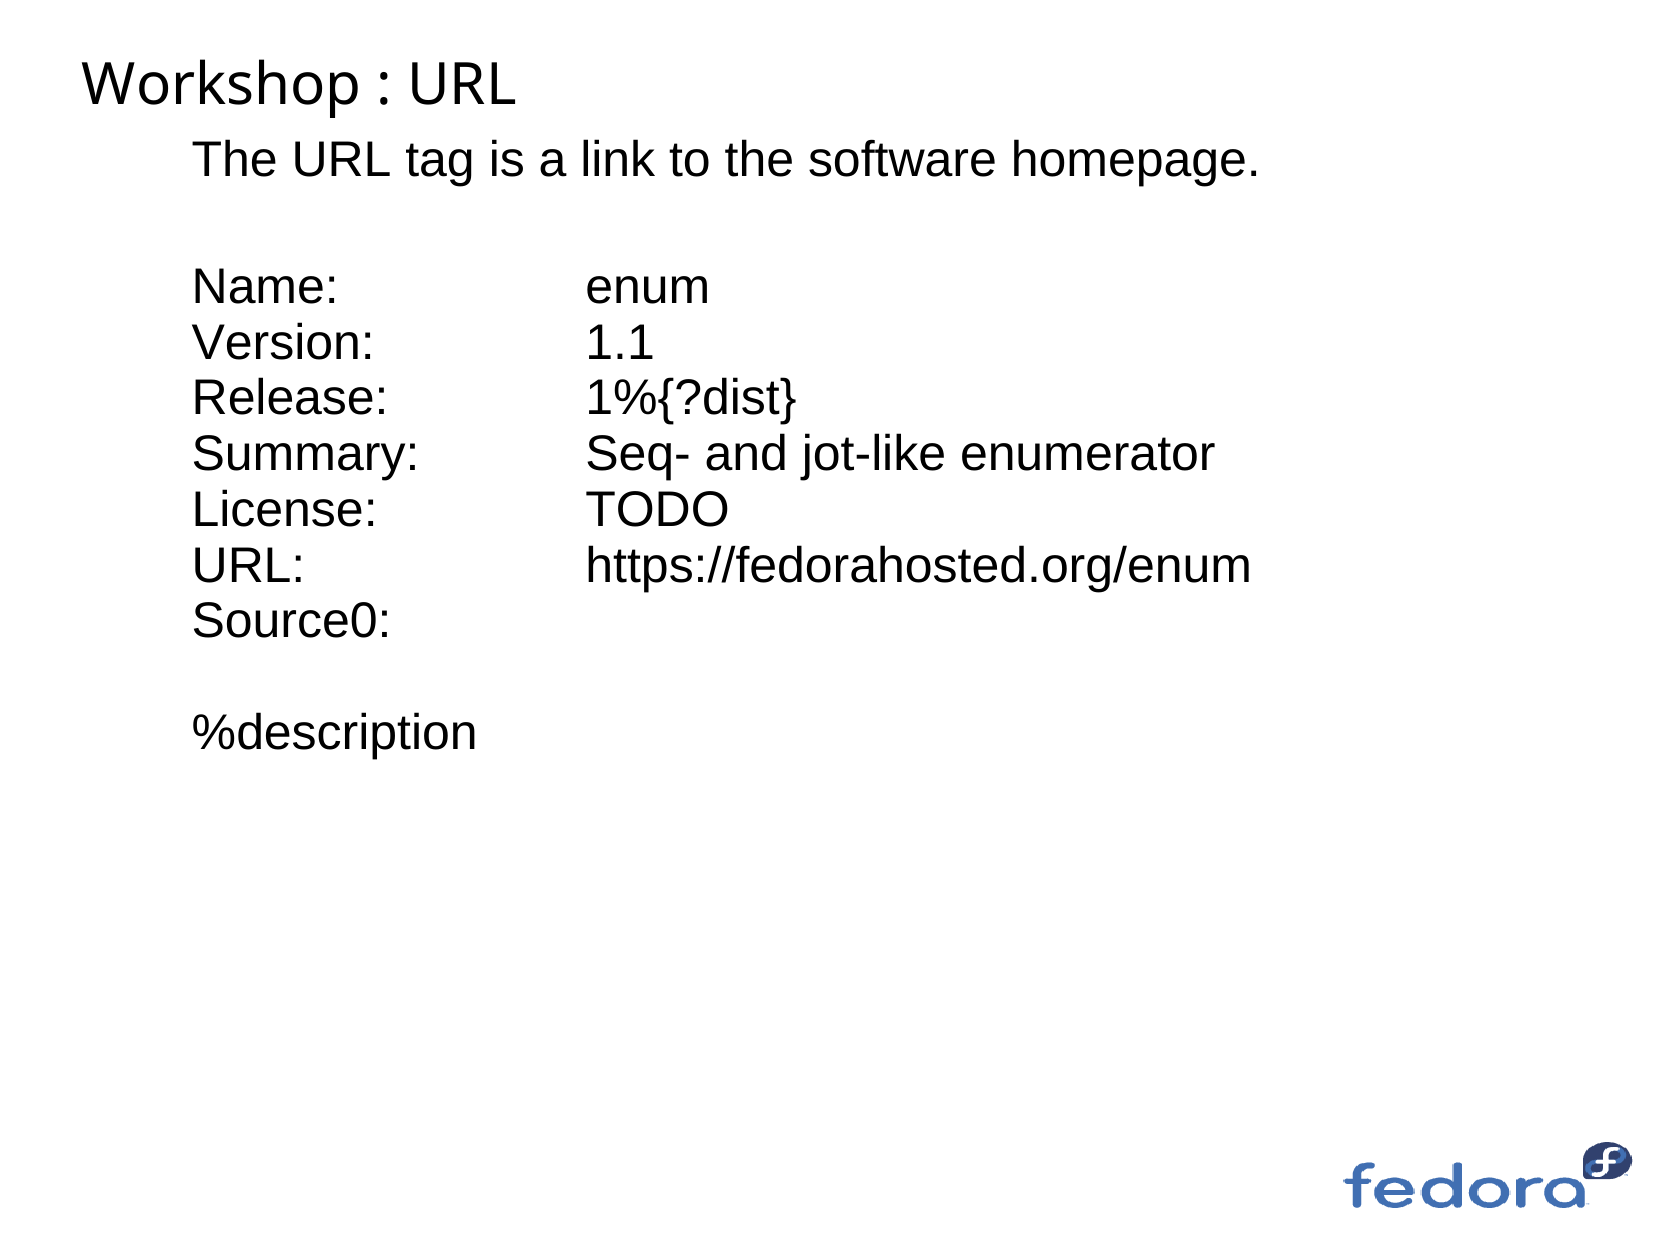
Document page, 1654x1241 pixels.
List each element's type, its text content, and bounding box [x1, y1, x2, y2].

list The URL tag is a link to the software homepage. Name: enum Version: 1.1 Release: 1%{?dist} Summary: Seq- and jot-like enumerator License: TODO URL: https://fedorahosted.org/enum Source0: %description [79, 130, 1503, 1040]
picture [1332, 1124, 1651, 1227]
title Workshop : URL [81, 23, 1513, 141]
